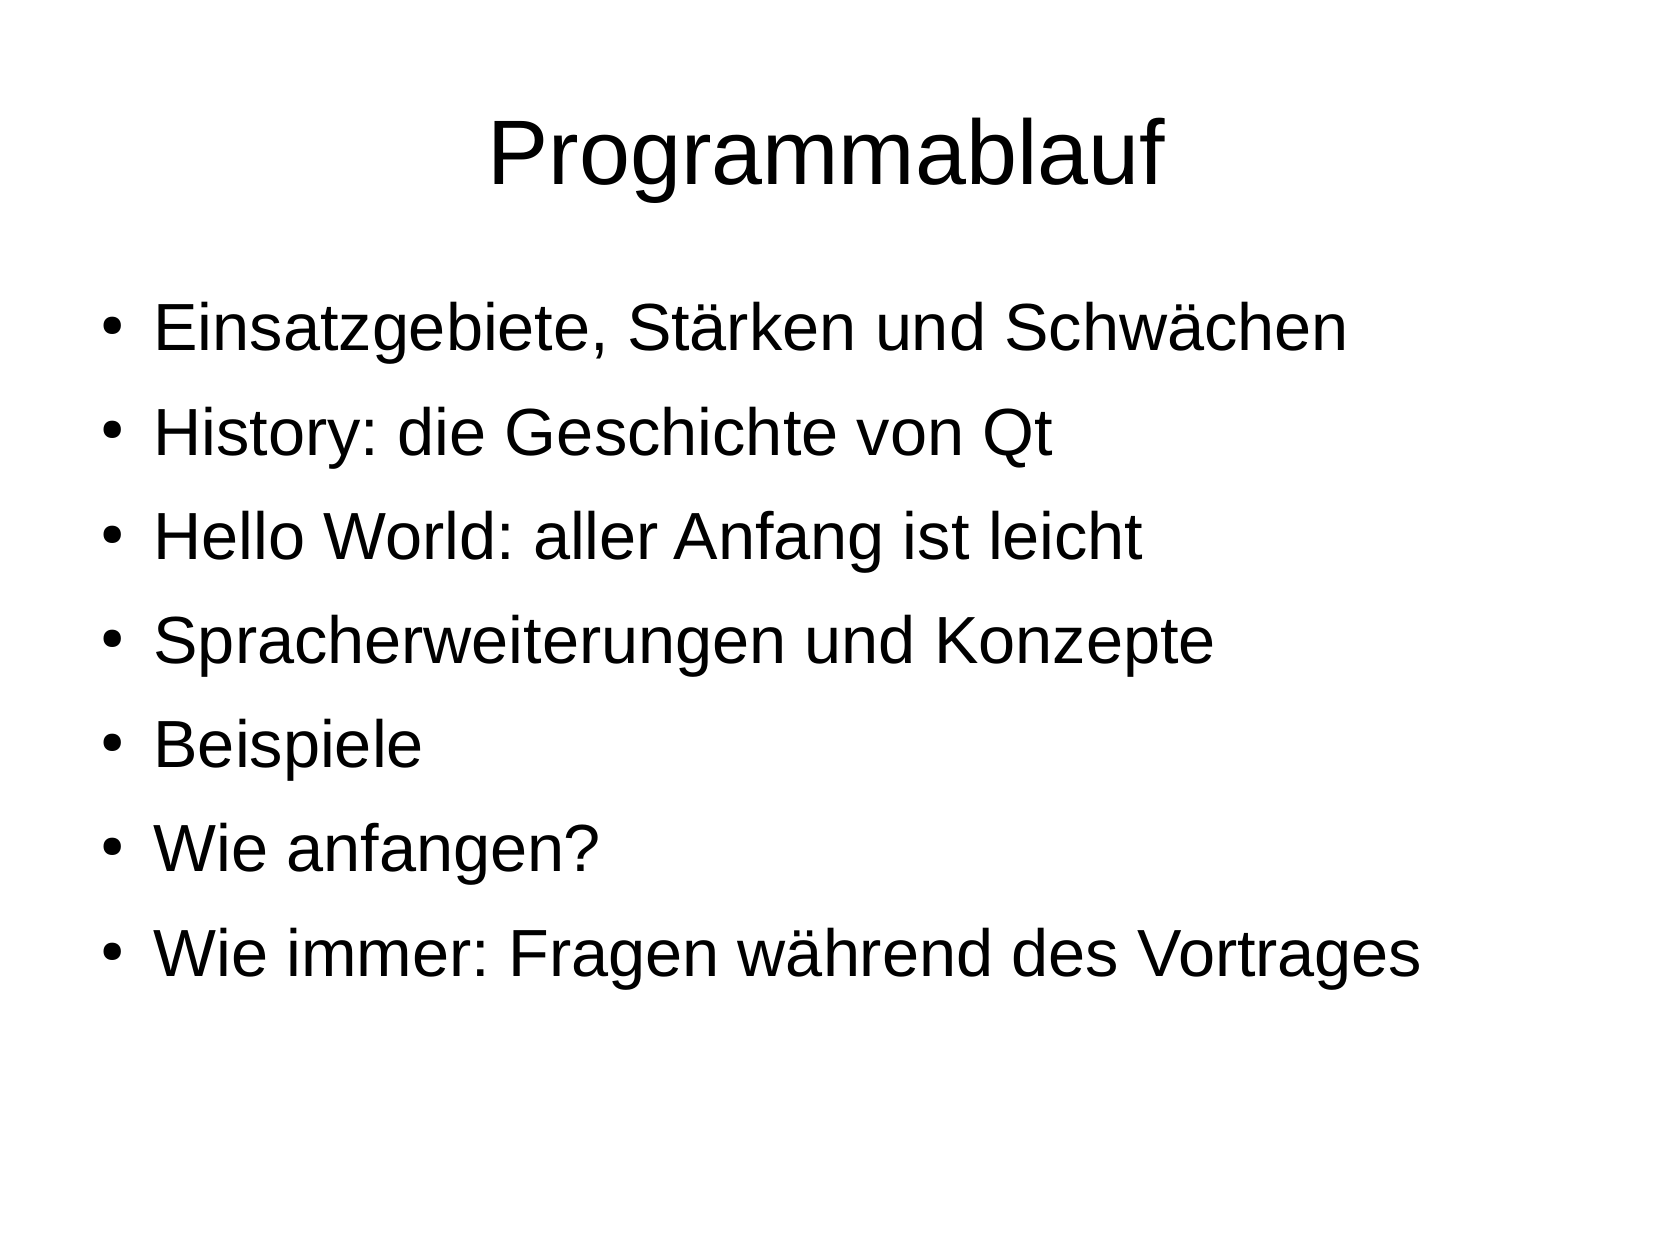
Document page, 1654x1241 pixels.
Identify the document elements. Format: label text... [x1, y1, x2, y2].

list Einsatzgebiete, Stärken und Schwächen History: die Geschichte von Qt Hello World: aller Anfang ist leicht Spracherweiterungen und Konzepte Beispiele Wie anfangen? Wie immer: Fragen während des Vortrages [82, 290, 1538, 1010]
title Programmablauf [82, 49, 1571, 257]
